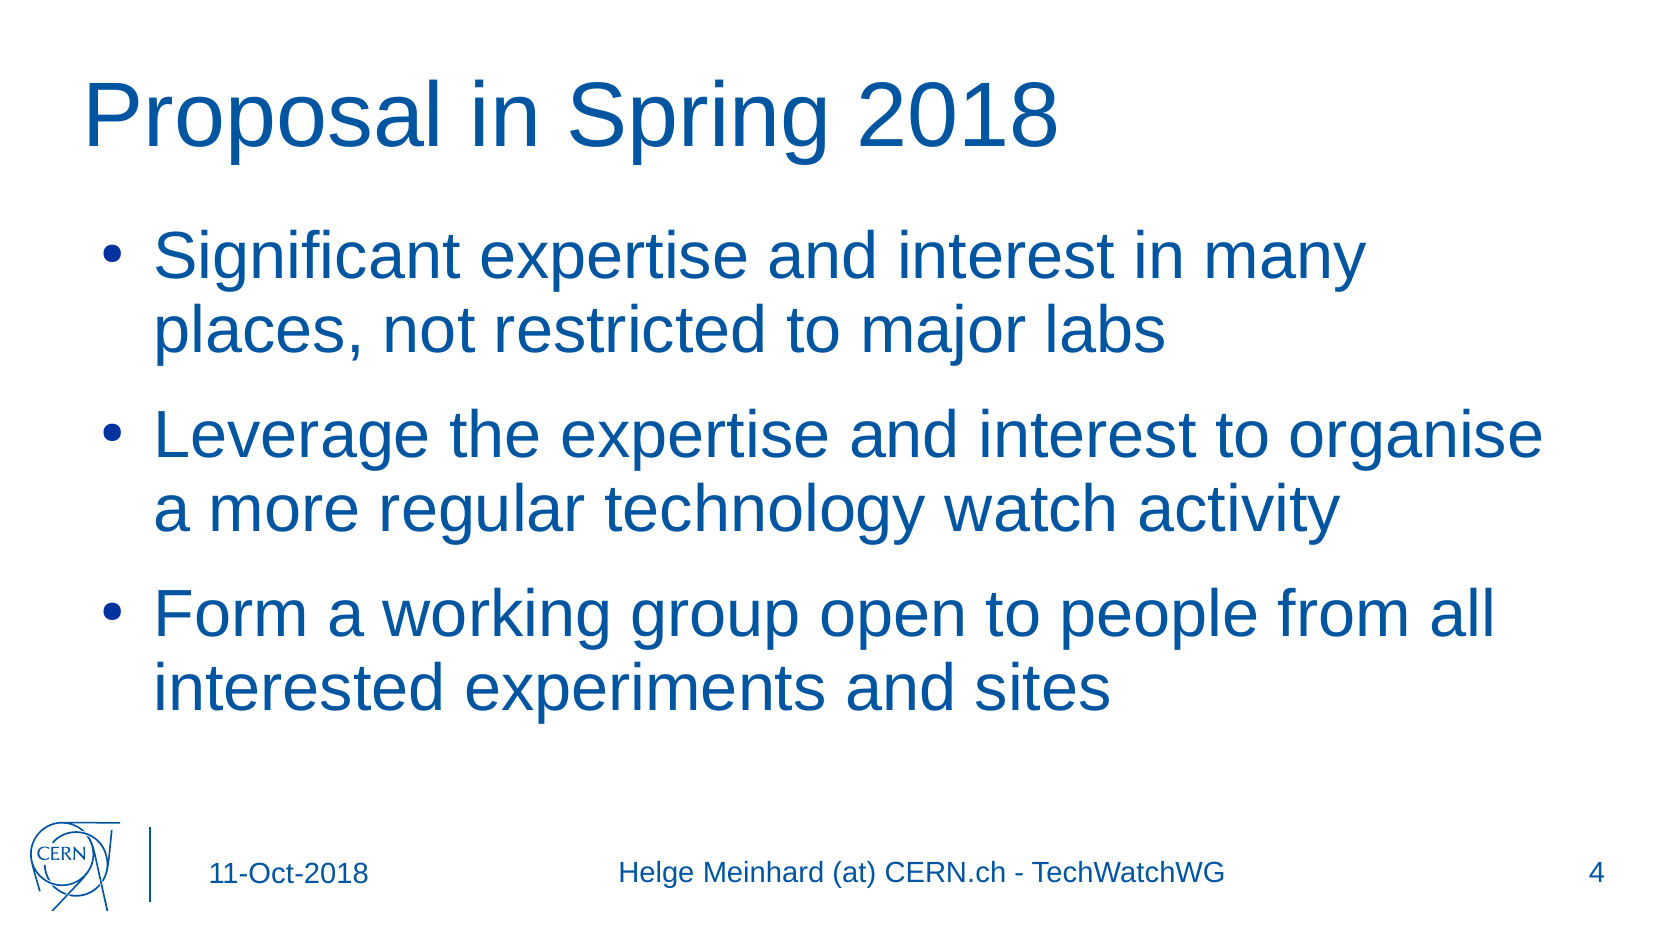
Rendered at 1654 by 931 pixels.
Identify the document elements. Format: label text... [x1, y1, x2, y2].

title Proposal in Spring 2018 [82, 37, 1571, 193]
list Significant expertise and interest in many places, not restricted to major labs Leverage the expertise and interest to organise a more regular technology watch activity Form a working group open to people from all interested experiments and sites [82, 217, 1571, 757]
